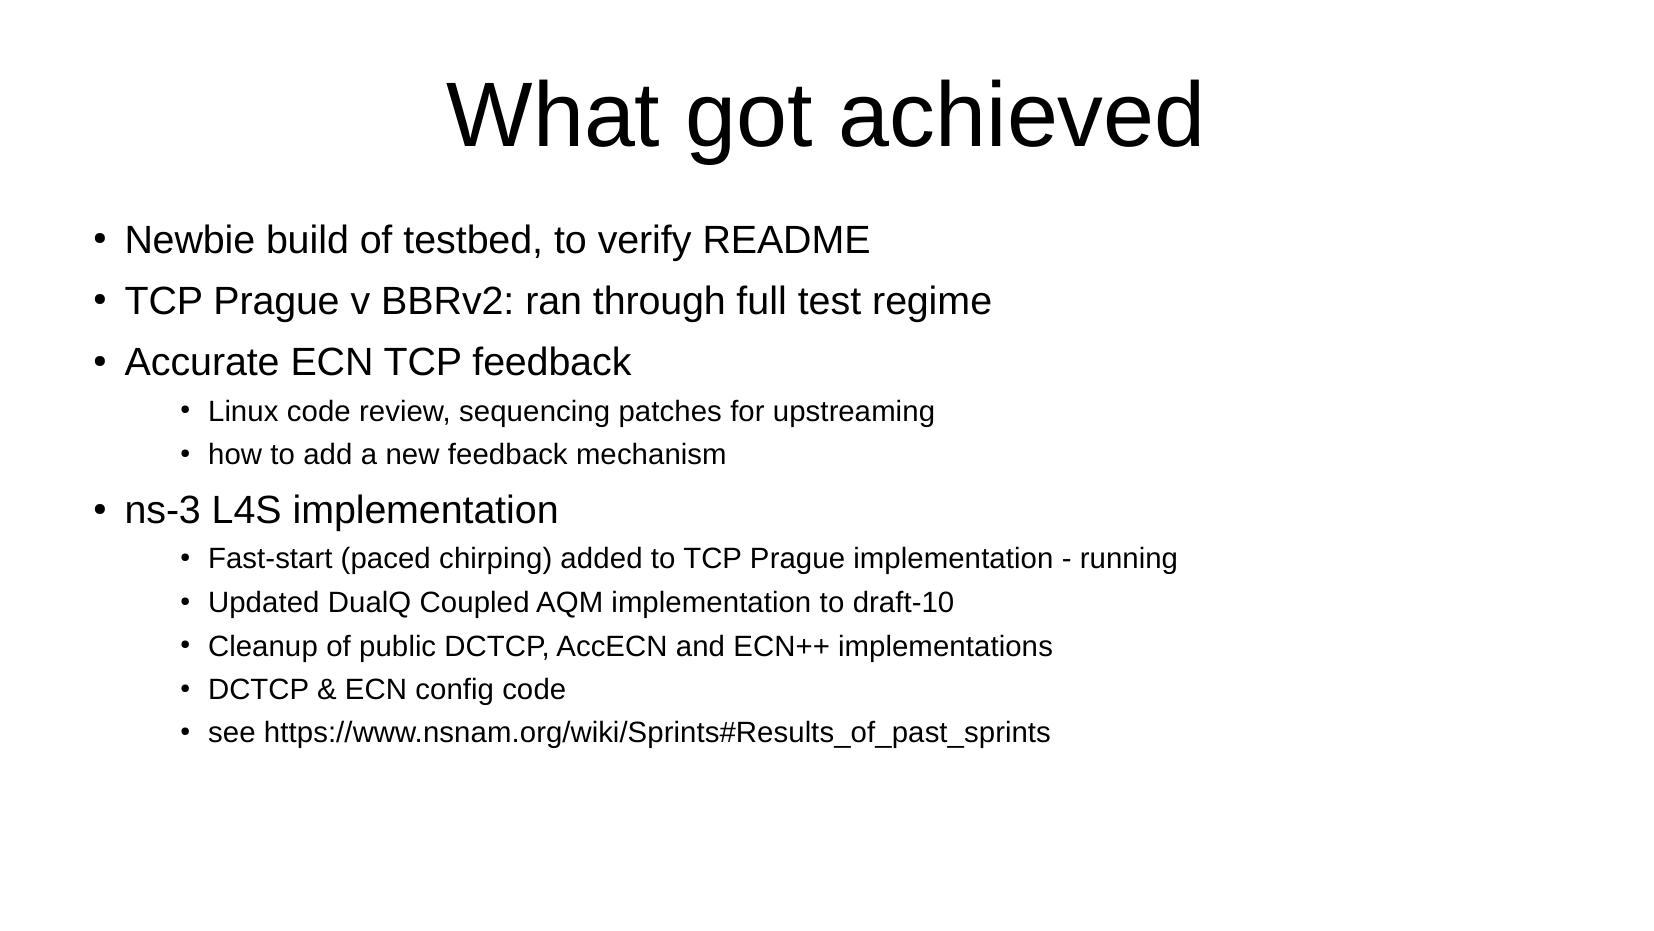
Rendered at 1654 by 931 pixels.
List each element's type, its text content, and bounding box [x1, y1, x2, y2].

title What got achieved [82, 37, 1571, 193]
list Newbie build of testbed, to verify README TCP Prague v BBRv2: ran through full test regime Accurate ECN TCP feedback Linux code review, sequencing patches for upstreaming how to add a new feedback mechanism ns-3 L4S implementation Fast-start (paced chirping) added to TCP Prague implementation - running Updated DualQ Coupled AQM implementation to draft-10 Cleanup of public DCTCP, AccECN and ECN++ implementations DCTCP & ECN config code see https://www.nsnam.org/wiki/Sprints#Results_of_past_sprints [82, 217, 1571, 758]
